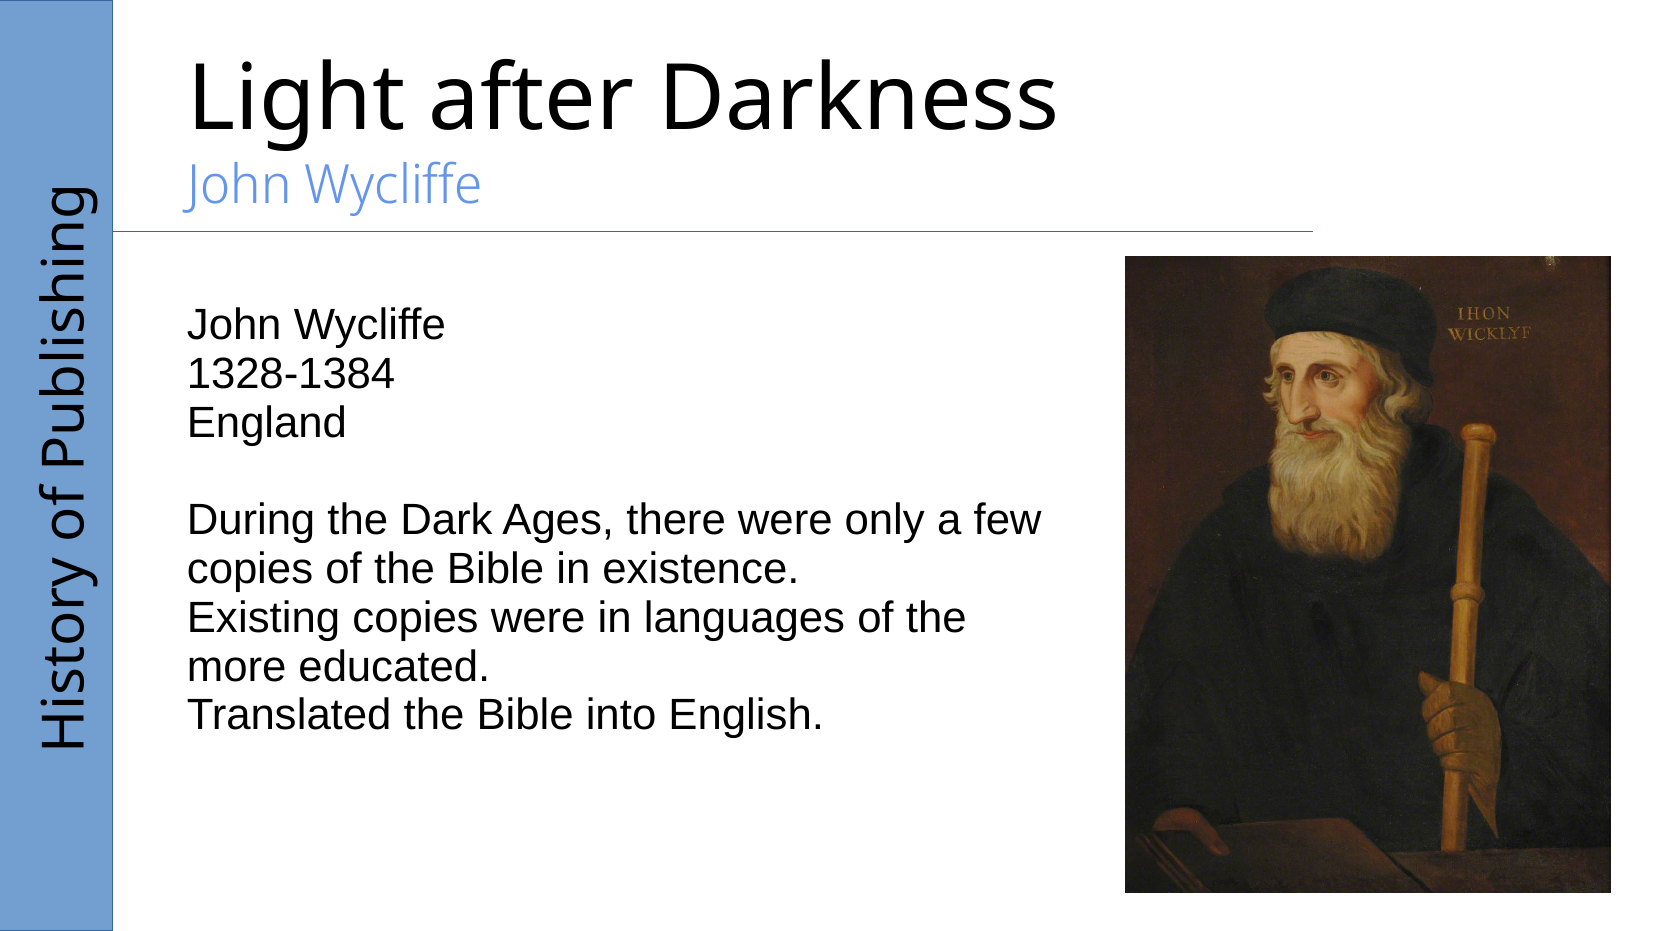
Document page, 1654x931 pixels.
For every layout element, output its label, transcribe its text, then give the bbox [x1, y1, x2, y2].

title Light after Darkness [187, 33, 1571, 125]
title John Wycliffe [187, 125, 1571, 239]
text_box History of Publishing [13, 37, 105, 901]
text_box [0, 0, 113, 931]
picture [1125, 256, 1611, 893]
text_box John Wycliffe 1328-1384 England During the Dark Ages, there were only a few copies of the Bible in existence. Existing copies were in languages of the more educated. Translated the Bible into English. [186, 300, 1051, 805]
